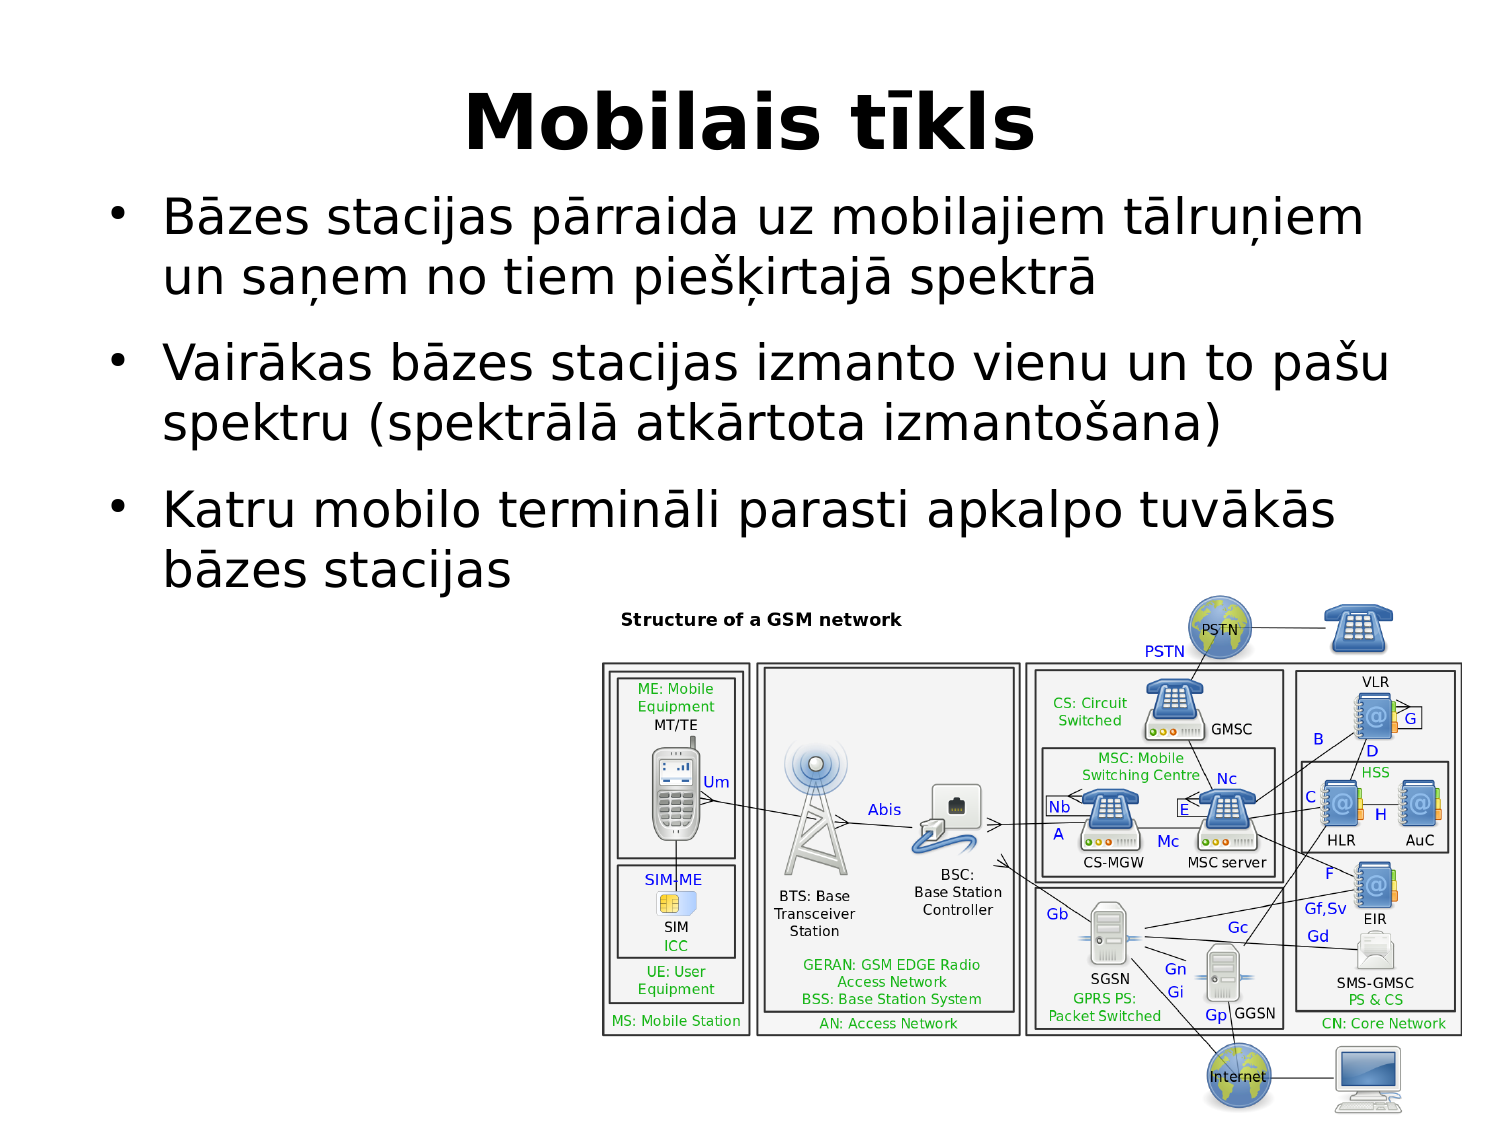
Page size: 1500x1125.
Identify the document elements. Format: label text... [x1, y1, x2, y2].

list Bāzes stacijas pārraida uz mobilajiem tālruņiem un saņem no tiem piešķirtajā spektrā Vairākas bāzes stacijas izmanto vienu un to pašu spektru (spektrālā atkārtota izmantošana) Katru mobilo termināli parasti apkalpo tuvākās bāzes stacijas [76, 176, 1427, 734]
title Mobilais tīkls [24, 37, 1475, 200]
picture [602, 590, 1462, 1115]
